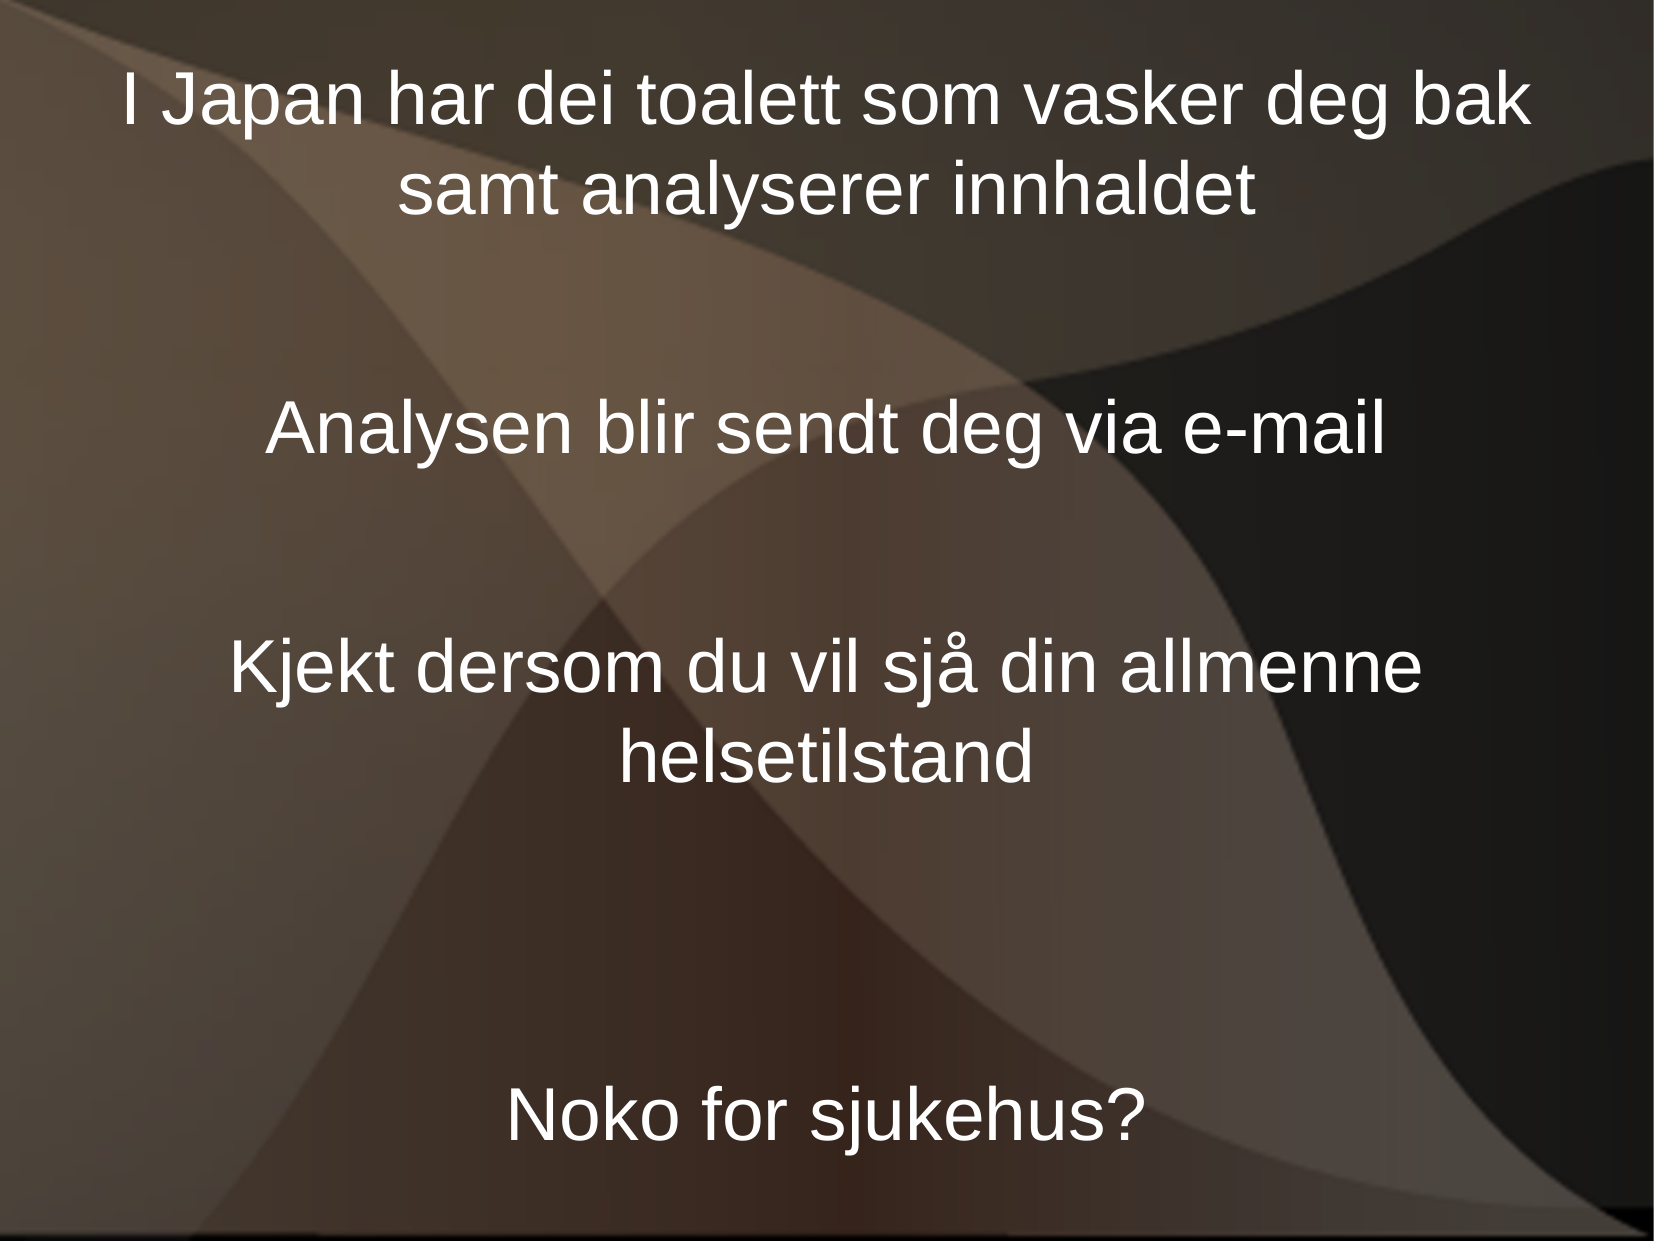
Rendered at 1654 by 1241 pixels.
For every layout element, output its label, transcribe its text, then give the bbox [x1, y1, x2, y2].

subtitle I Japan har dei toalett som vasker deg bak samt analyserer innhaldet Analysen blir sendt deg via e-mail Kjekt dersom du vil sjå din allmenne helsetilstand Noko for sjukehus? [82, 49, 1571, 1109]
